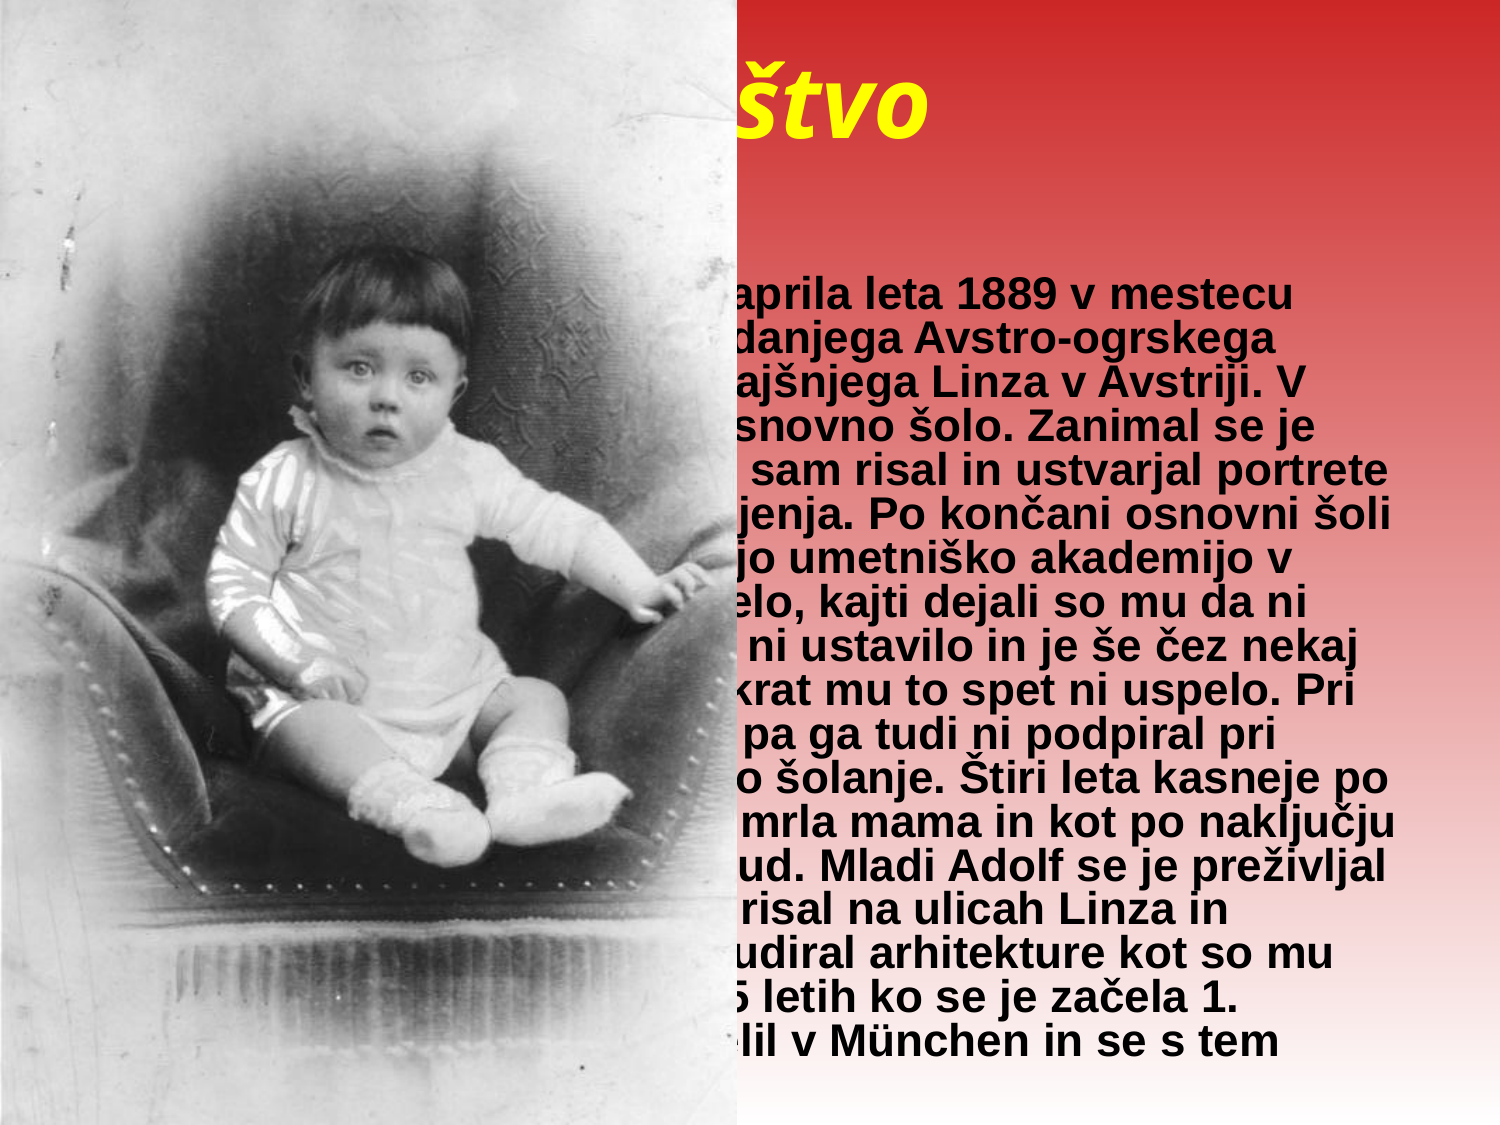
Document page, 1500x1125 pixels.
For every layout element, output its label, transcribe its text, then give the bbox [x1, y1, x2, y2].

list Adolf Hitler se je rodil 20. aprila leta 1889 v mestecu Braunau am Inn na meji tedanjega Avstro-ogrskega cesarstva, to je v bližini zdajšnjega Linza v Avstriji. V Linzu je končal pet letno osnovno šolo. Zanimal se je veliko za umetnost ter tudi sam risal in ustvarjal portrete in slike iz vsakdanjega življenja. Po končani osnovni šoli se je želel vpisati na srednjo umetniško akademijo v Linzu vendar mu to ni uspelo, kajti dejali so mu da ni dovolj nadarjen. Hitlerja to ni ustavilo in je še čez nekaj časa poskusil še enkrat takrat mu to spet ni uspelo. Pri 14. letih mu je umrl oče, ki pa ga tudi ni podpiral pri njegovih željah za nadaljnjo šolanje. Štiri leta kasneje po smrti očeta mu je pa tudi umrla mama in kot po naključju ali nesreči je bil zdravnik Jud. Mladi Adolf se je preživljal s prodajanjem slik ki jih je risal na ulicah Linza in izdelavo plakatov, saj ni študiral arhitekture kot so mu predlagali profesorji. Pri 25 letih ko se je začela 1. svetovna vojna se je preselil v München in se s tem izognil vpoklica v vojsko. [737, 267, 1439, 1099]
text_box Otroštvo [737, 31, 999, 256]
picture [0, 0, 737, 1125]
